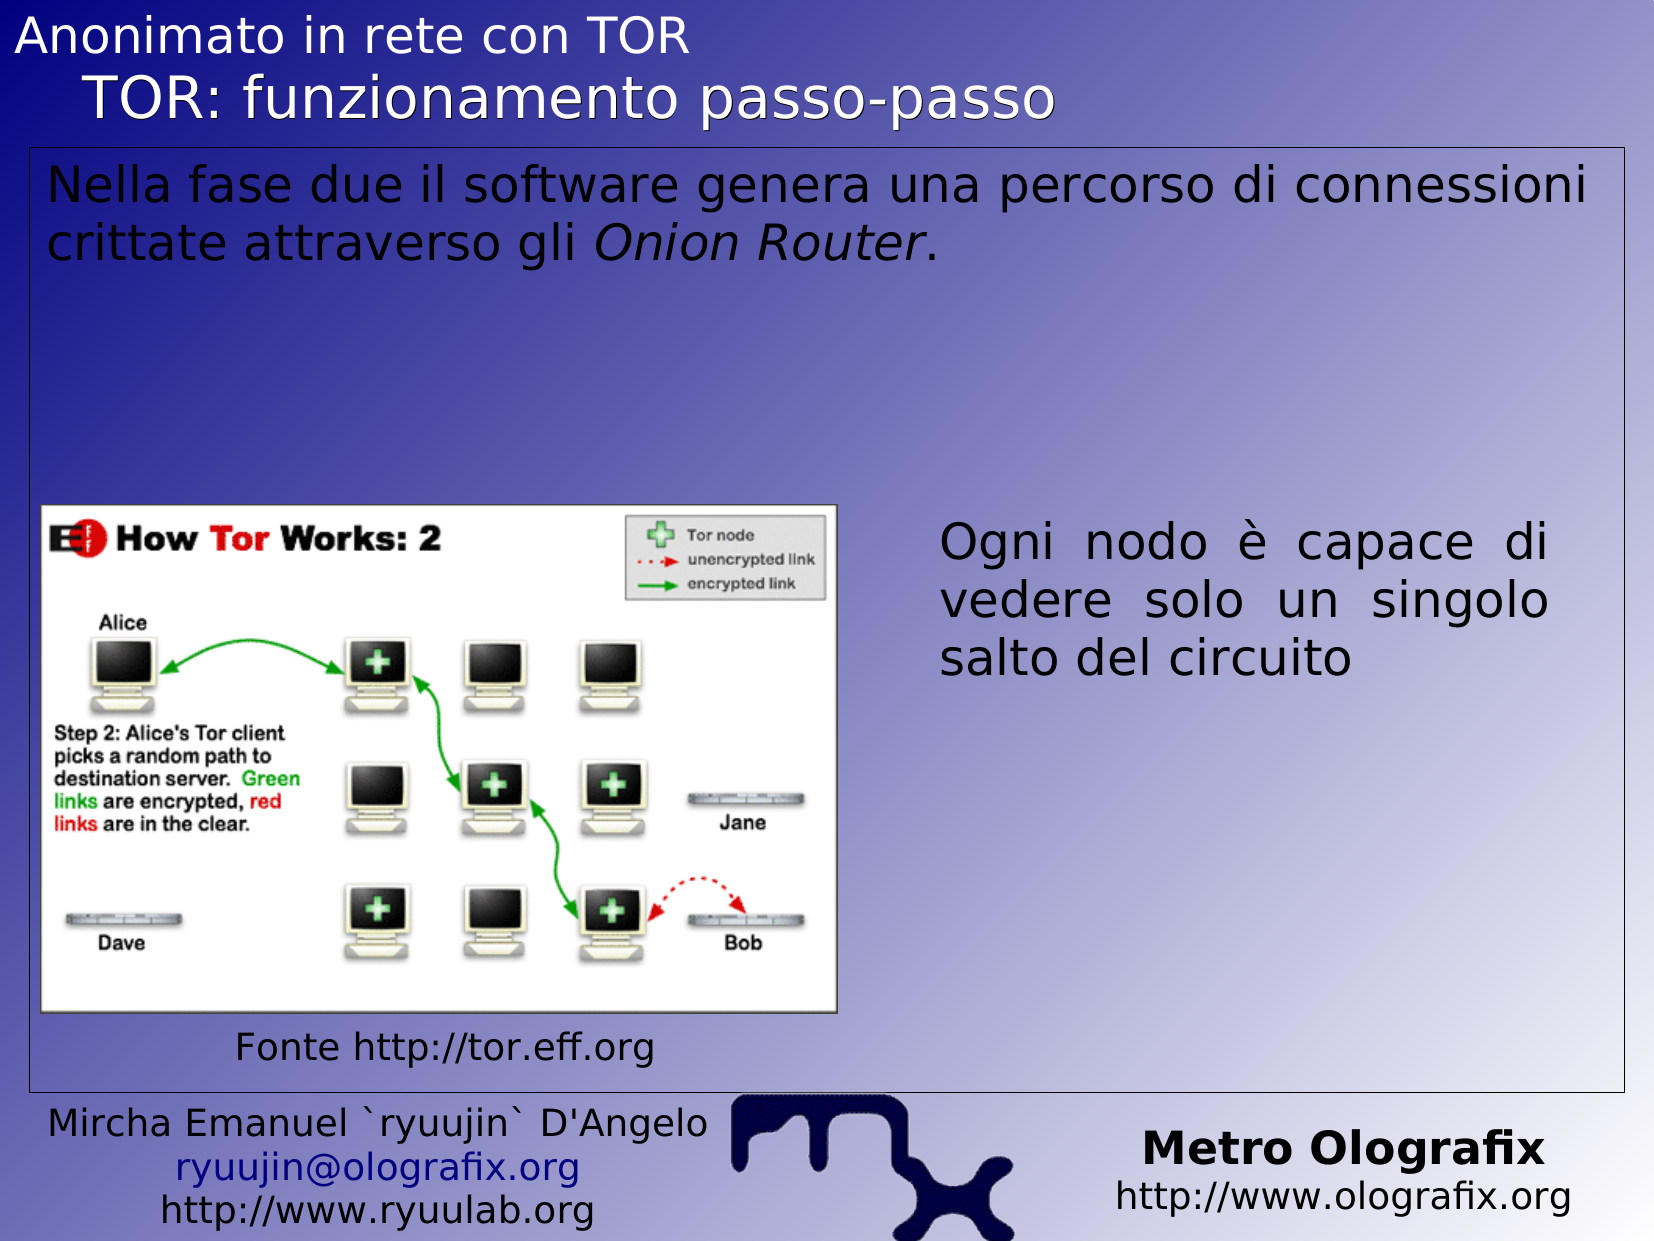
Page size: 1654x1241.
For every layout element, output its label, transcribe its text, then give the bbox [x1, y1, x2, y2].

text_box Mircha Emanuel `ryuujin` D'Angelo ryuujin@olografix.org http://www.ryuulab.org [0, 1094, 757, 1241]
text_box Anonimato in rete con TOR [0, 0, 1595, 74]
text_box Nella fase due il software genera una percorso di connessioni crittate attraverso gli Onion Router. [31, 148, 1623, 281]
text_box Metro Olografix http://www.olografix.org [1034, 1114, 1654, 1227]
title TOR: funzionamento passo-passo [82, 49, 1571, 148]
picture [720, 1068, 1033, 1241]
picture [40, 504, 838, 1015]
text_box Fonte http://tor.eff.org [54, 1018, 836, 1077]
text_box Ogni nodo è capace di vedere solo un singolo salto del circuito [924, 505, 1566, 695]
